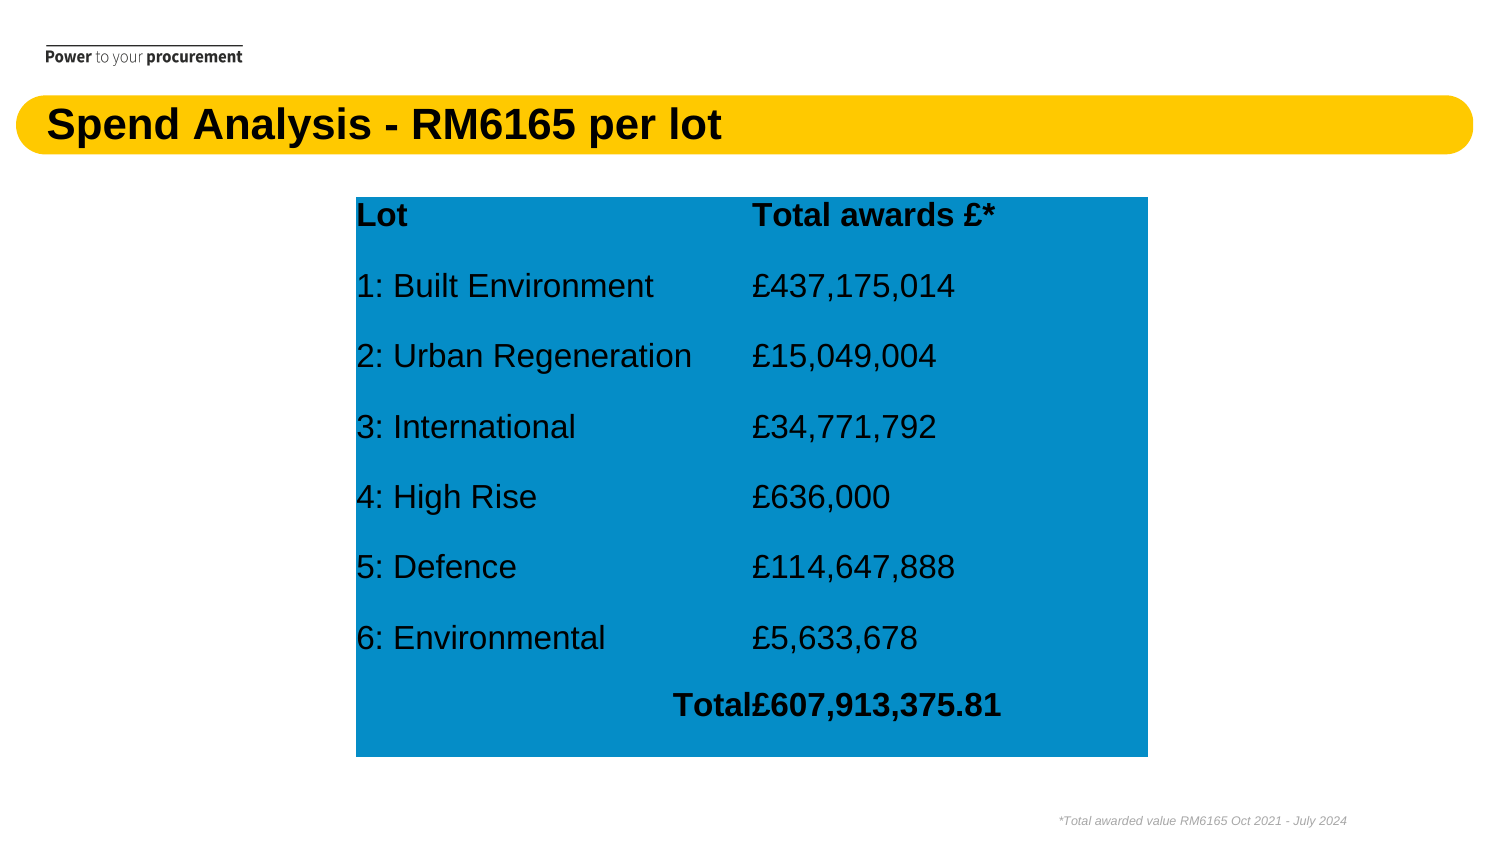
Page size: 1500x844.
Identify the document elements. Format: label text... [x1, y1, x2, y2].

table_cell £607,913,375.81 [752, 686, 1148, 757]
table_cell 5: Defence [356, 549, 752, 619]
table_cell 1: Built Environment [356, 267, 752, 338]
table_header Total awards £* [752, 197, 1148, 267]
table_cell 4: High Rise [356, 478, 752, 549]
table_cell Total [356, 686, 752, 757]
text_box *Total awarded value RM6165 Oct 2021 - July 2024 [1043, 798, 1500, 844]
table_cell 2: Urban Regeneration [356, 338, 752, 408]
table_cell £34,771,792 [752, 408, 1148, 478]
table_cell £636,000 [752, 478, 1148, 549]
title Spend Analysis - RM6165 per lot [46, 95, 1226, 200]
table_cell 3: International [356, 408, 752, 478]
table_cell 6: Environmental [356, 619, 752, 686]
table_header Lot [356, 197, 752, 267]
table_cell £114,647,888 [752, 549, 1148, 619]
table_cell £437,175,014 [752, 267, 1148, 338]
table_cell £15,049,004 [752, 338, 1148, 408]
table_cell £5,633,678 [752, 619, 1148, 686]
